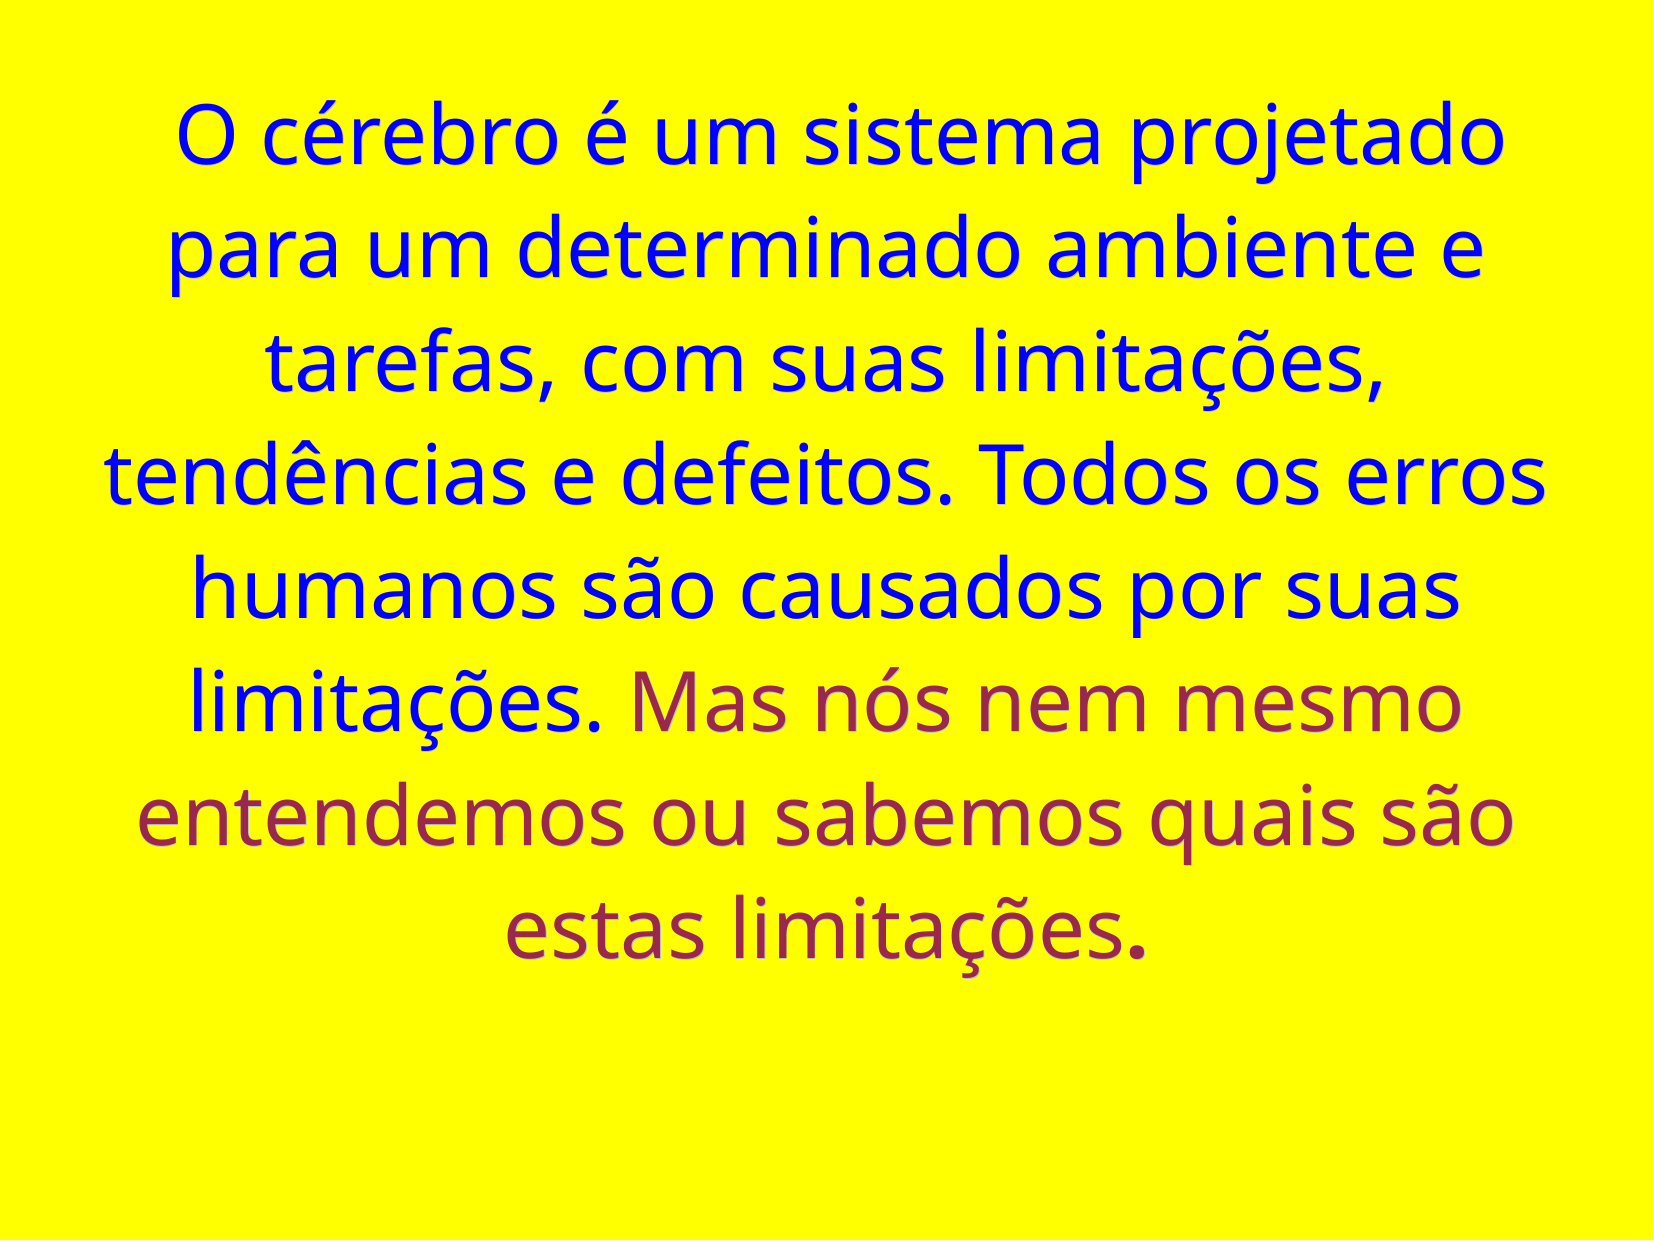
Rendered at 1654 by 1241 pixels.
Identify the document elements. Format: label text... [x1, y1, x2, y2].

subtitle O cérebro é um sistema projetado para um determinado ambiente e tarefas, com suas limitações, tendências e defeitos. Todos os erros humanos são causados por suas limitações. Mas nós nem mesmo entendemos ou sabemos quais são estas limitações. [82, 266, 1571, 793]
